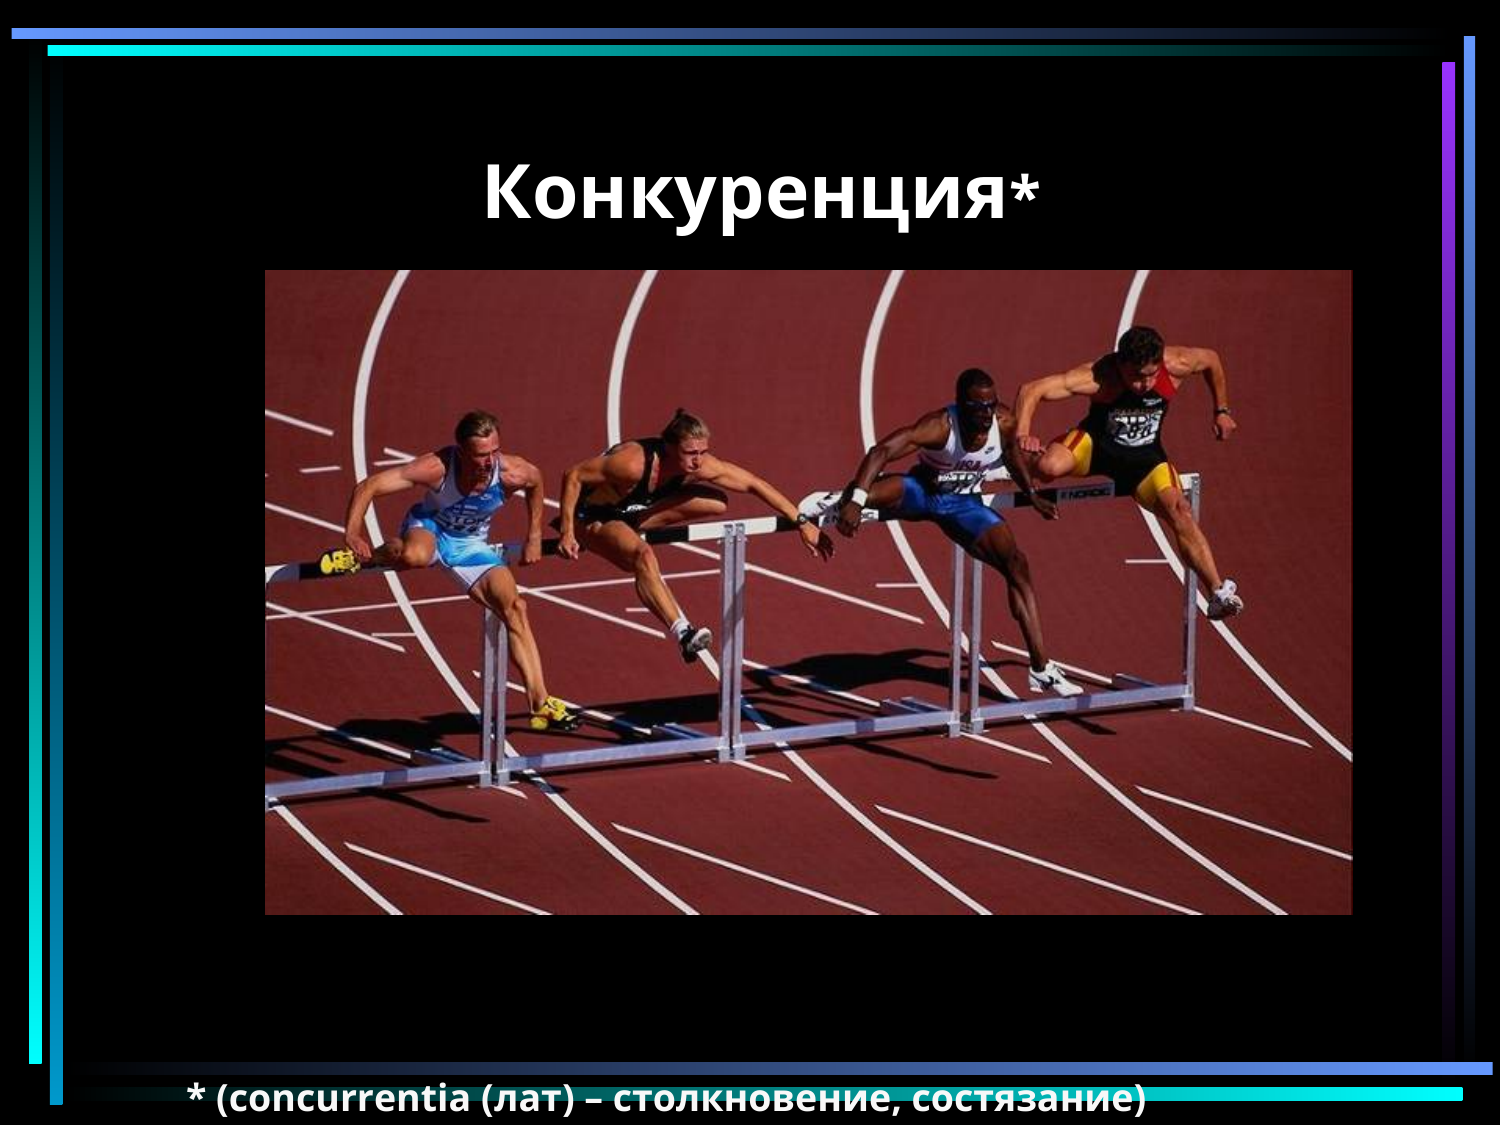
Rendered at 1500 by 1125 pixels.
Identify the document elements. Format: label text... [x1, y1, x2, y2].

picture [265, 270, 1353, 915]
title Конкуренция* [123, 78, 1399, 241]
list * (concurrentia (лат) – столкновение, состязание) [112, 287, 1388, 1035]
